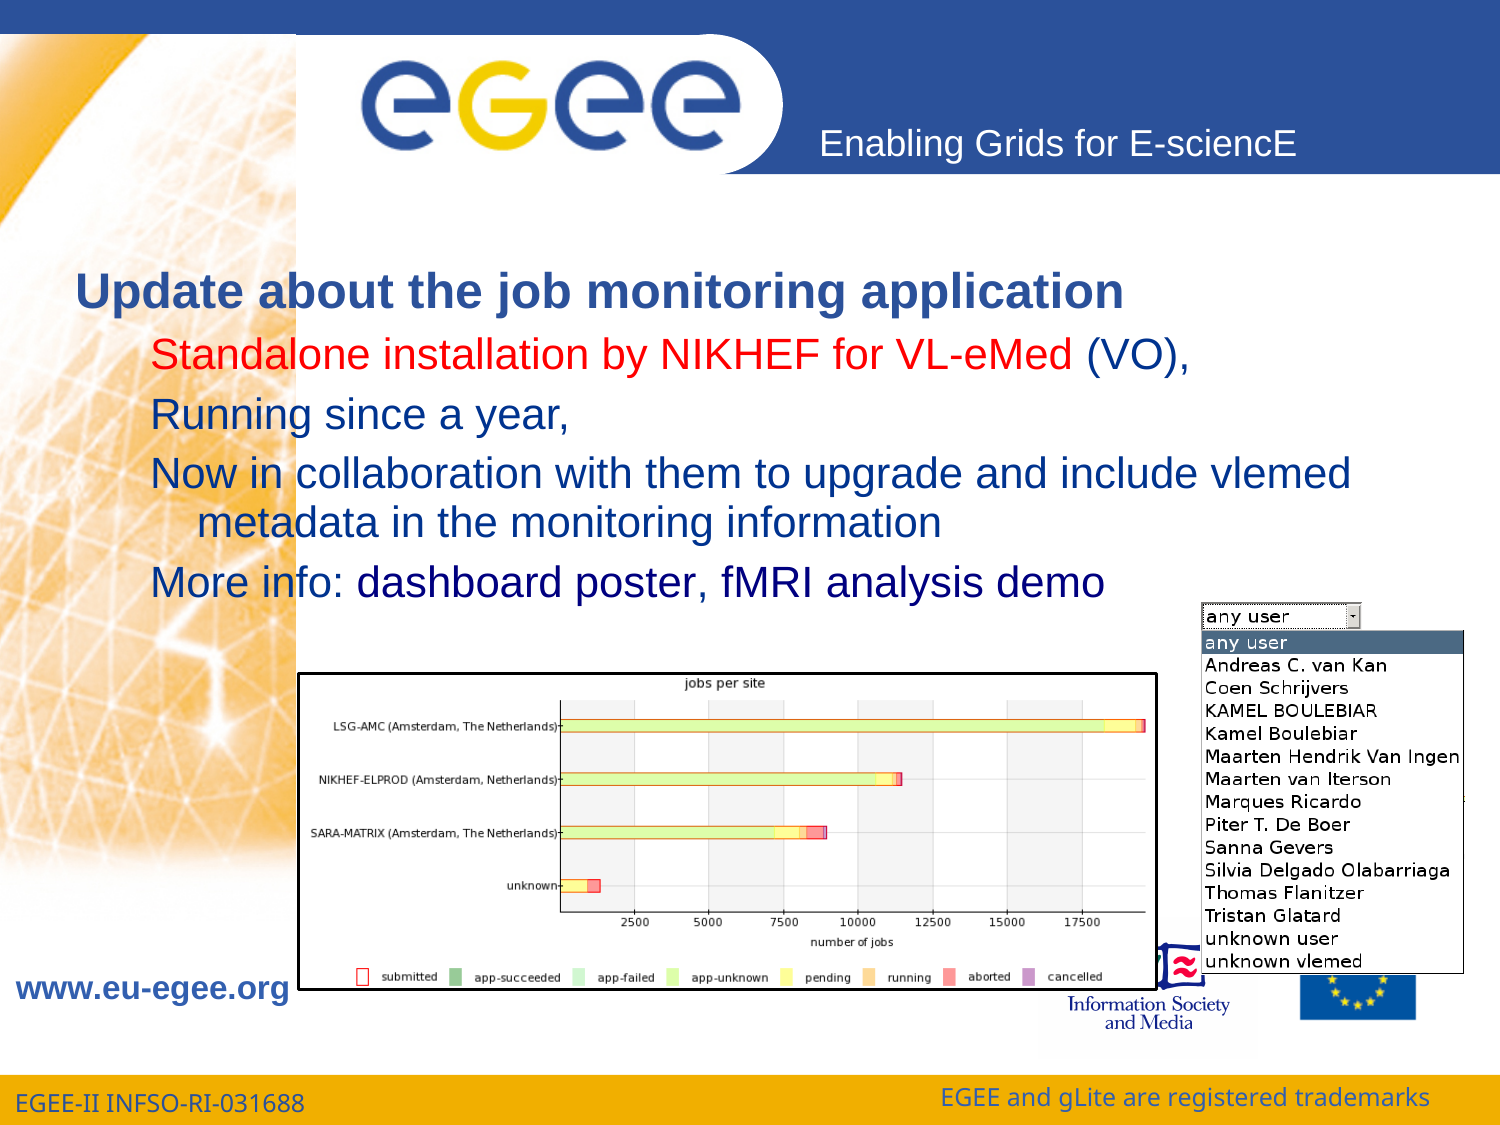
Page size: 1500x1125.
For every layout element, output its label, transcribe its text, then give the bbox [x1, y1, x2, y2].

picture [355, 56, 748, 154]
picture [1291, 991, 1424, 1028]
picture [0, 34, 296, 921]
picture [1200, 601, 1465, 976]
picture [300, 675, 1156, 988]
picture [1038, 991, 1258, 1059]
list Update about the job monitoring application Standalone installation by NIKHEF for VL-eMed (VO), Running since a year, Now in collaboration with them to upgrade and include vlemed metadata in the monitoring information More info: dashboard poster, fMRI analysis demo [75, 263, 1425, 991]
